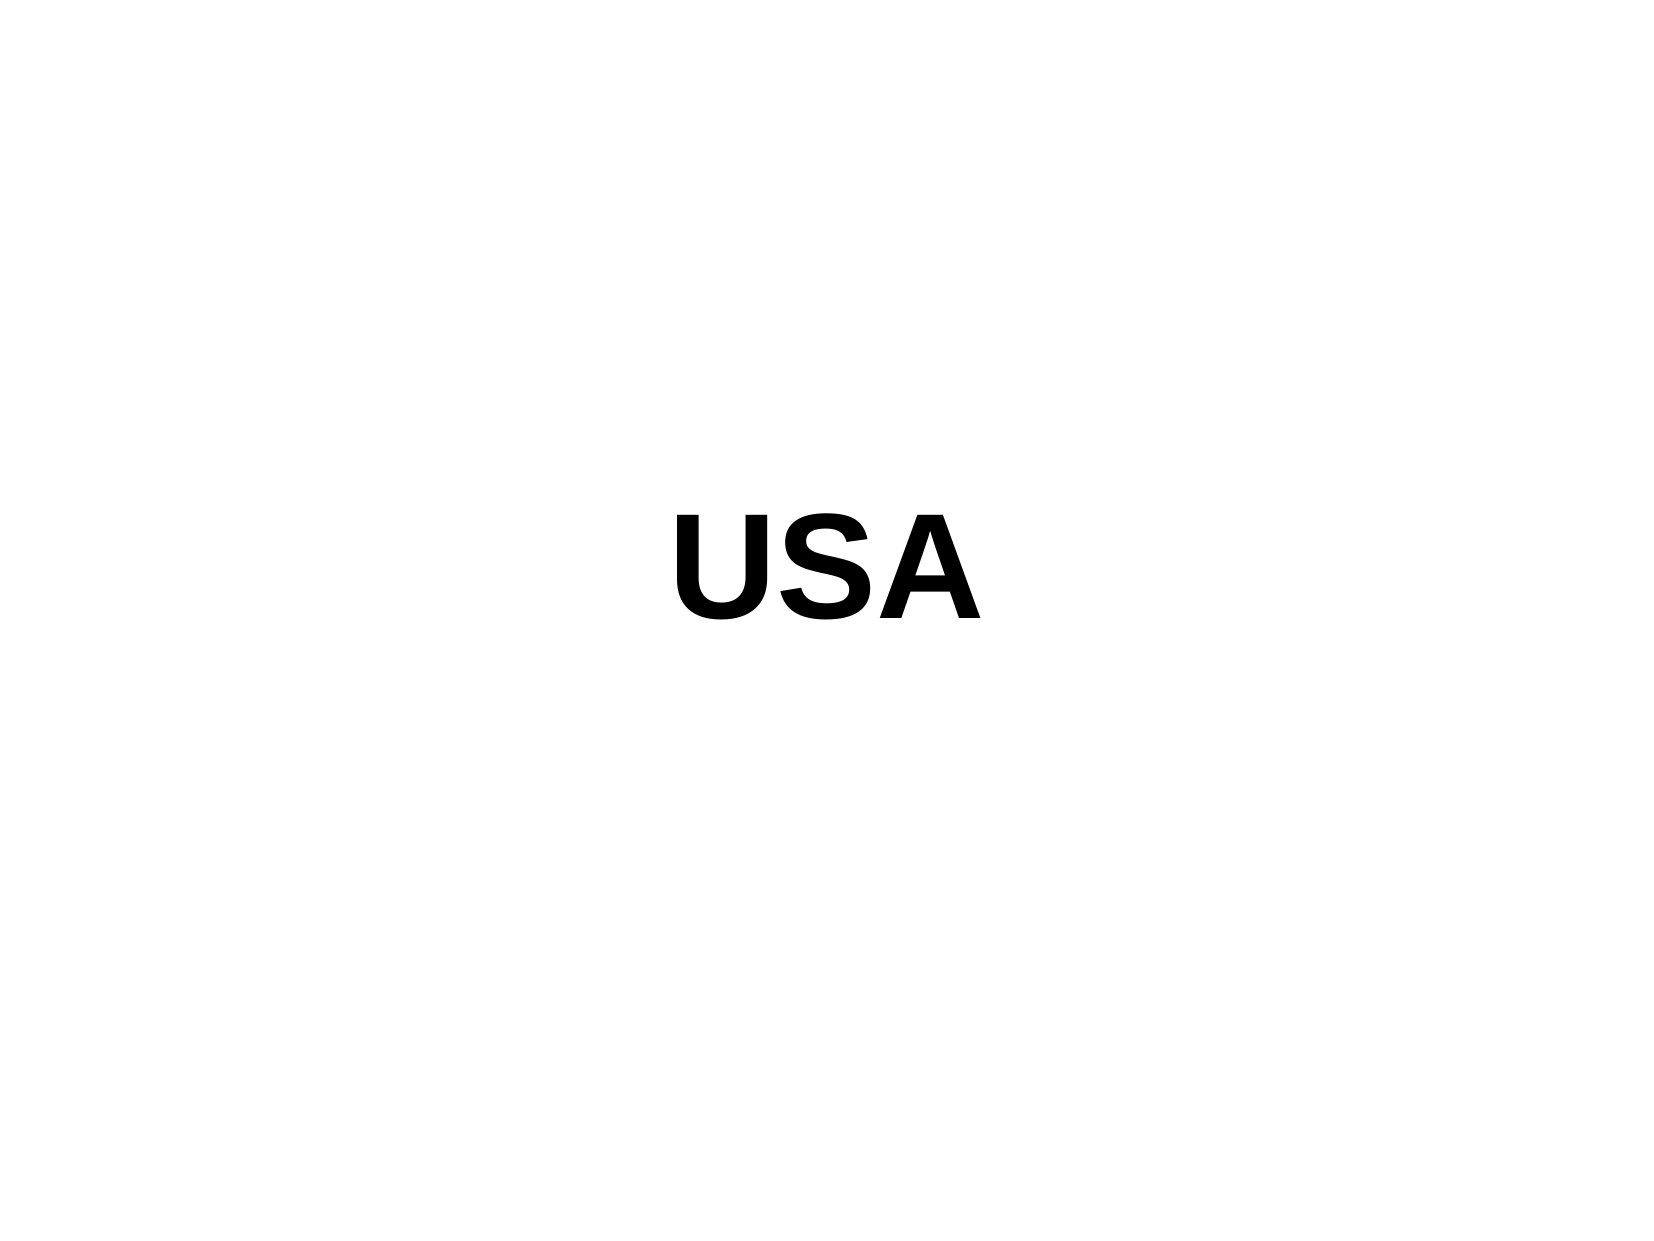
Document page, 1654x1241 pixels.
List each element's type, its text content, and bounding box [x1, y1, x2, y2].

title USA [82, 462, 1571, 670]
